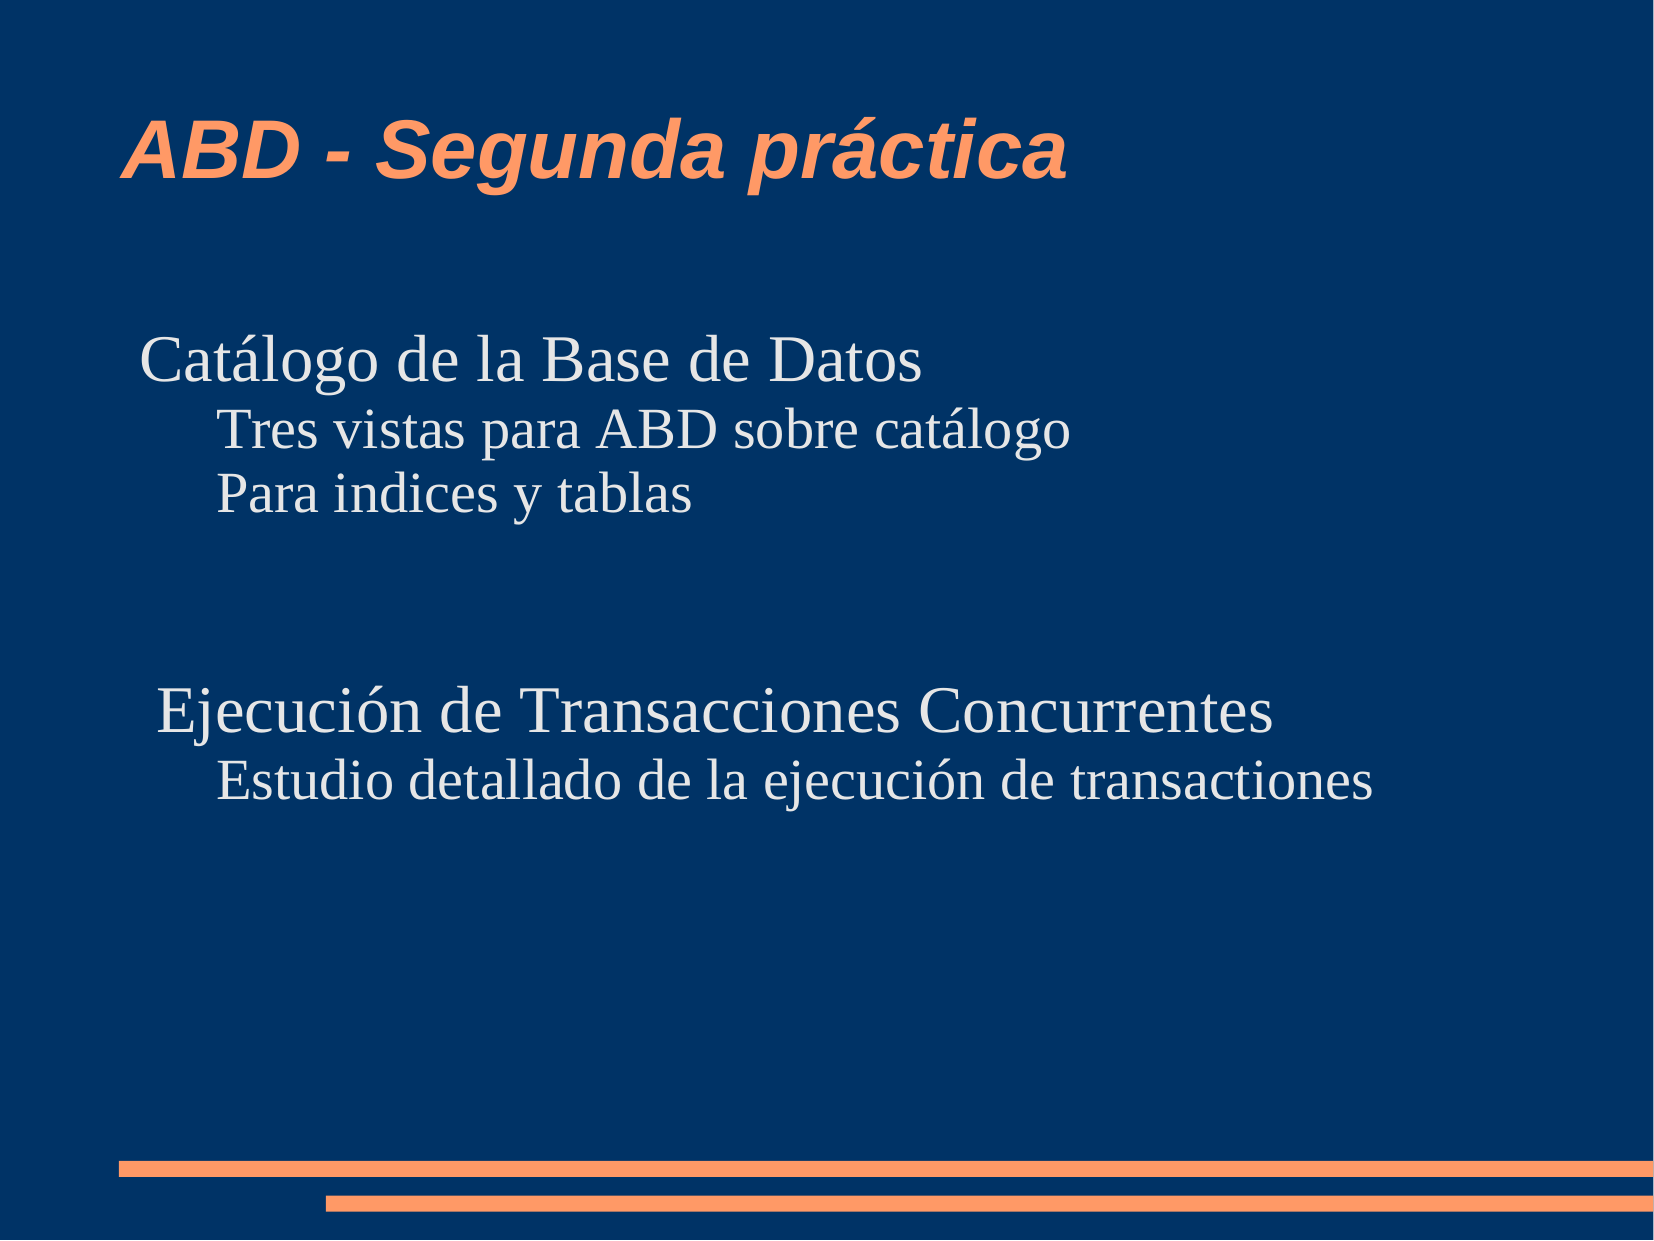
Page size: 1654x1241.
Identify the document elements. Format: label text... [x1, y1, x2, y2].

title ABD - Segunda práctica [121, 53, 1534, 247]
list Catálogo de la Base de Datos Tres vistas para ABD sobre catálogo Para indices y tablas Ejecución de Transacciones Concurrentes Estudio detallado de la ejecución de transactiones [121, 322, 1561, 1118]
